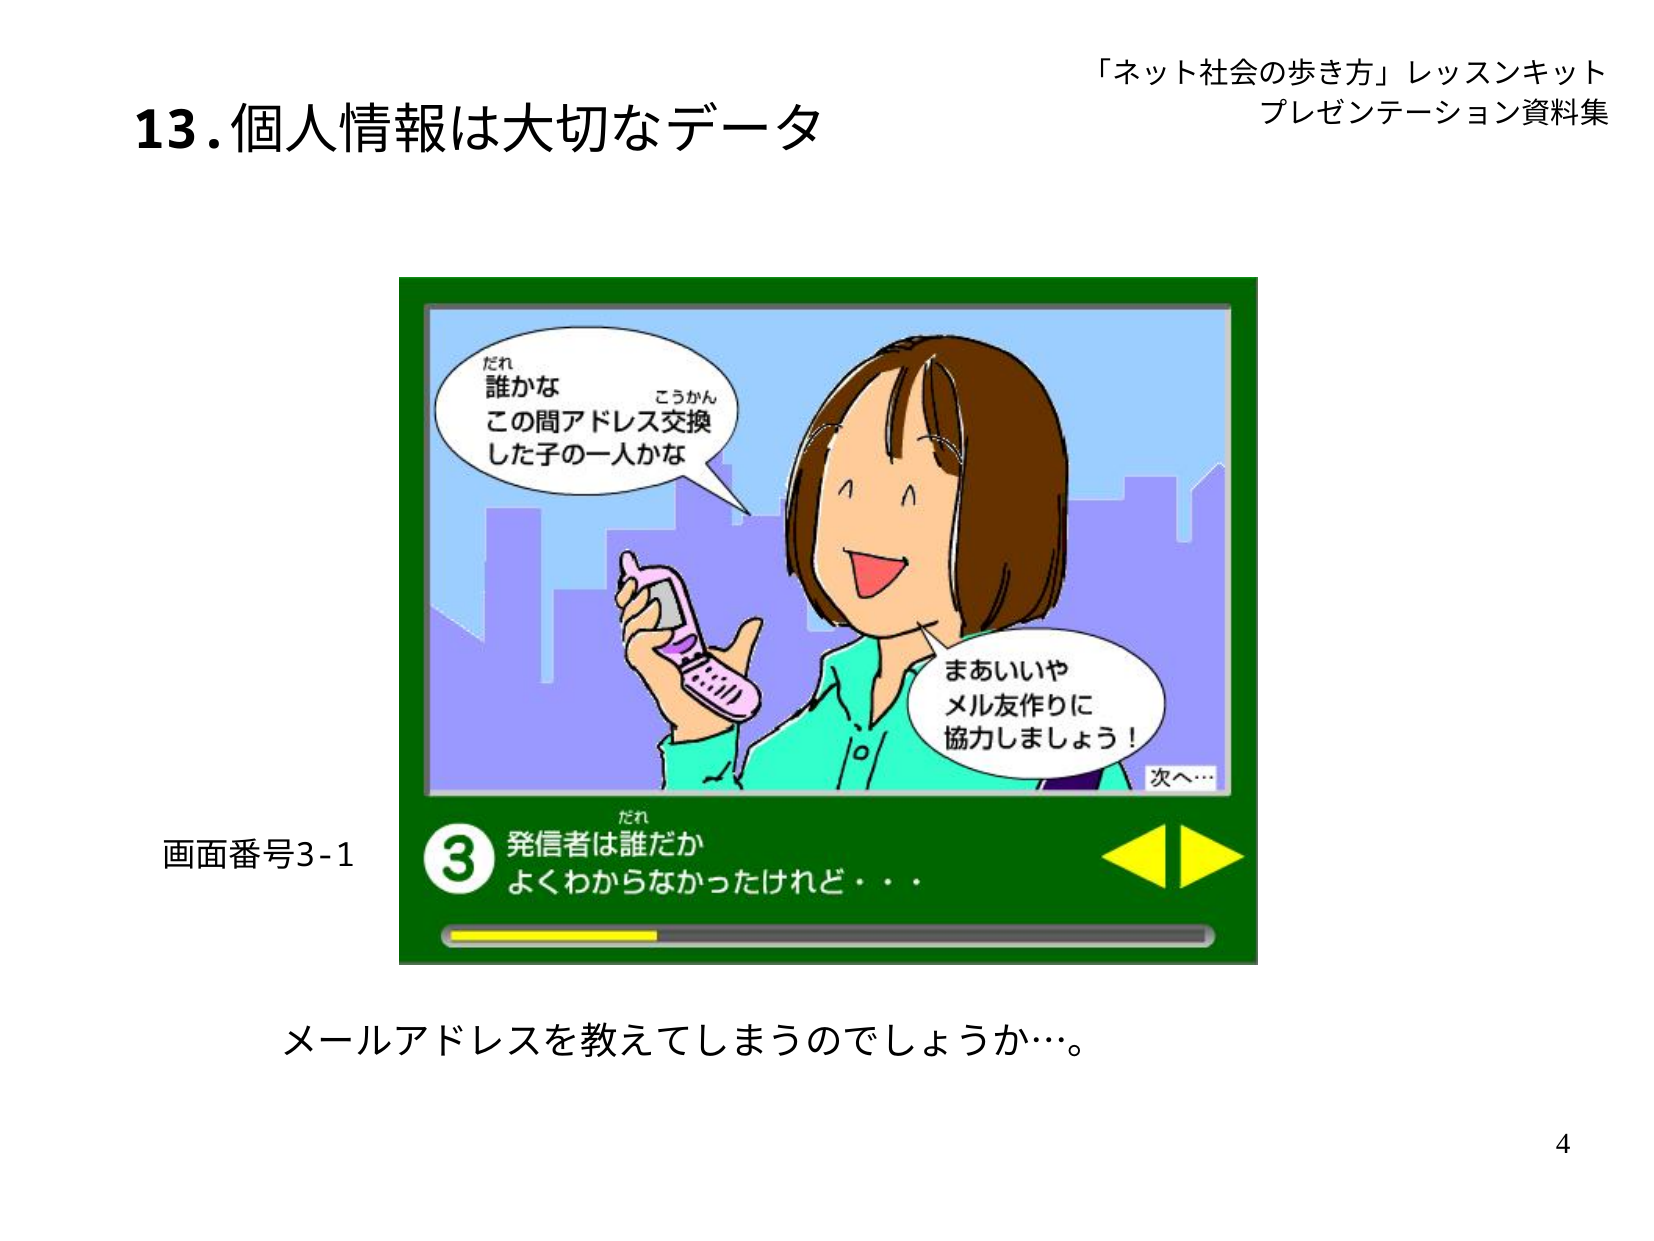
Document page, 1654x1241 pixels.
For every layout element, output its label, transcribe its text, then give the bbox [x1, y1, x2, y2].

text_box メールアドレスを教えてしまうのでしょうか…。 [265, 1003, 1447, 1074]
text_box 13.個人情報は大切なデータ [118, 88, 1241, 169]
text_box 画面番号3-1 [147, 826, 384, 882]
picture [399, 277, 1258, 965]
text_box 「ネット社会の歩き方」レッスンキット プレゼンテーション資料集 [1062, 44, 1625, 139]
